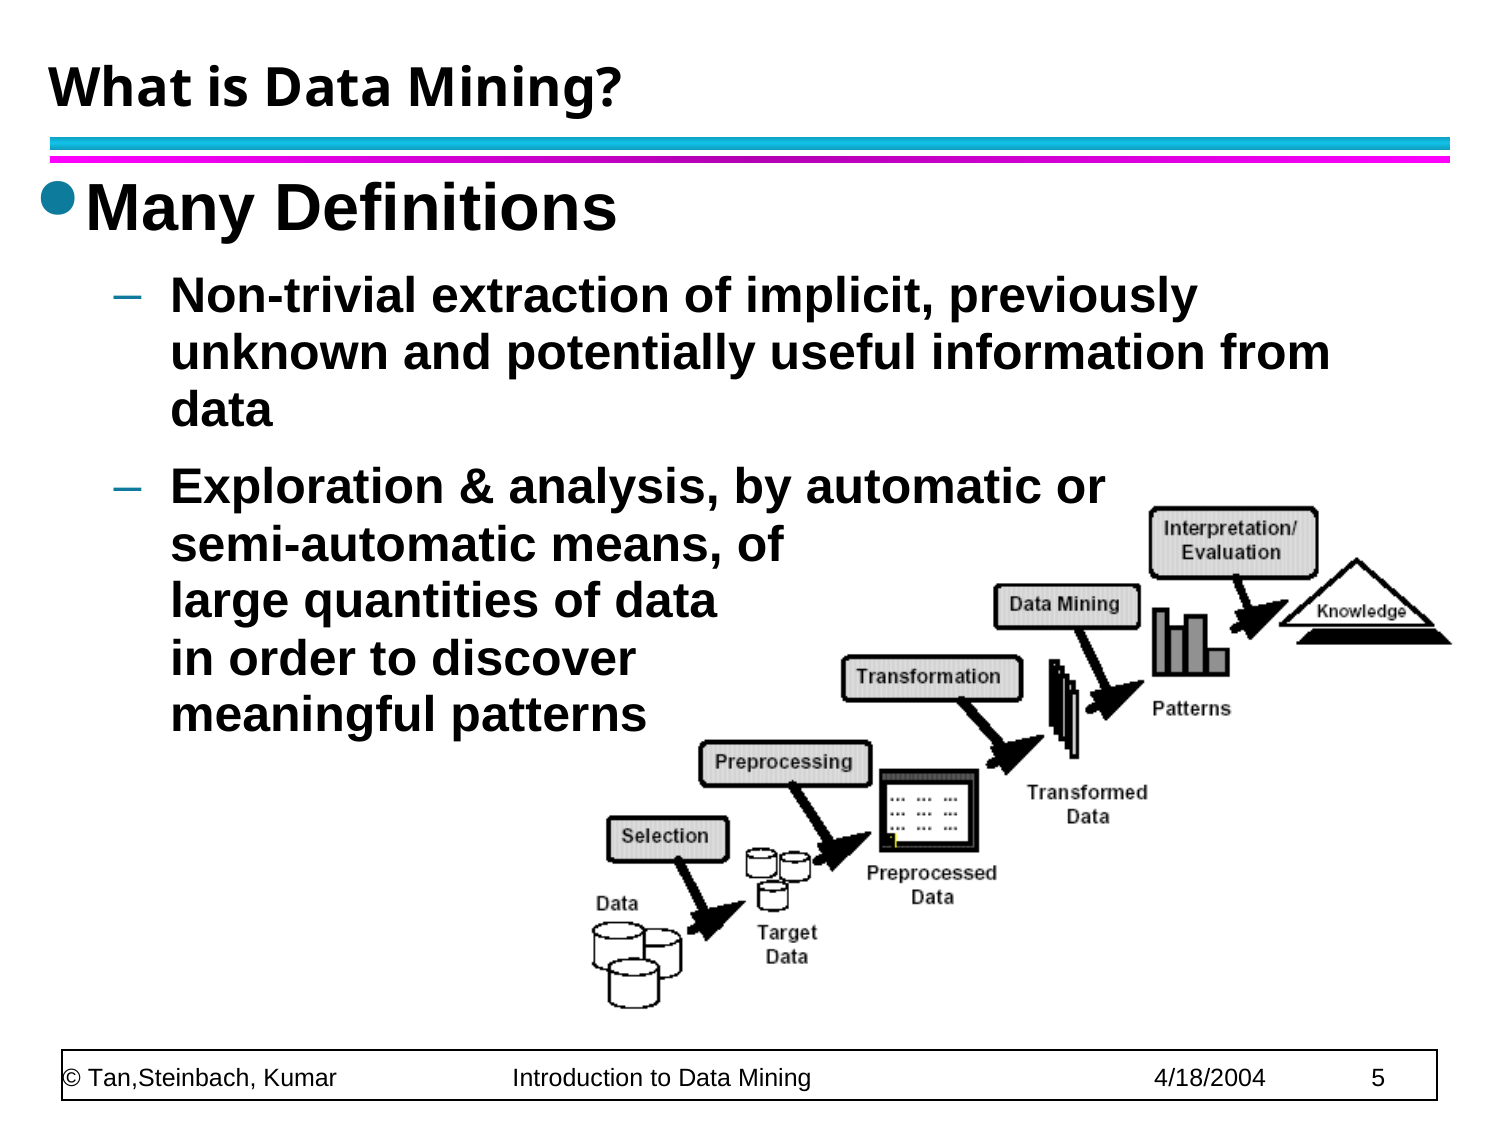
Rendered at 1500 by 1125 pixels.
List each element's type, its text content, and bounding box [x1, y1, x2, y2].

title What is Data Mining? [33, 35, 1392, 126]
list Many Definitions Non-trivial extraction of implicit, previously unknown and potentially useful information from data Exploration & analysis, by automatic or semi-automatic means, of large quantities of data in order to discover meaningful patterns [23, 162, 1402, 988]
text_box [575, 487, 1476, 1019]
